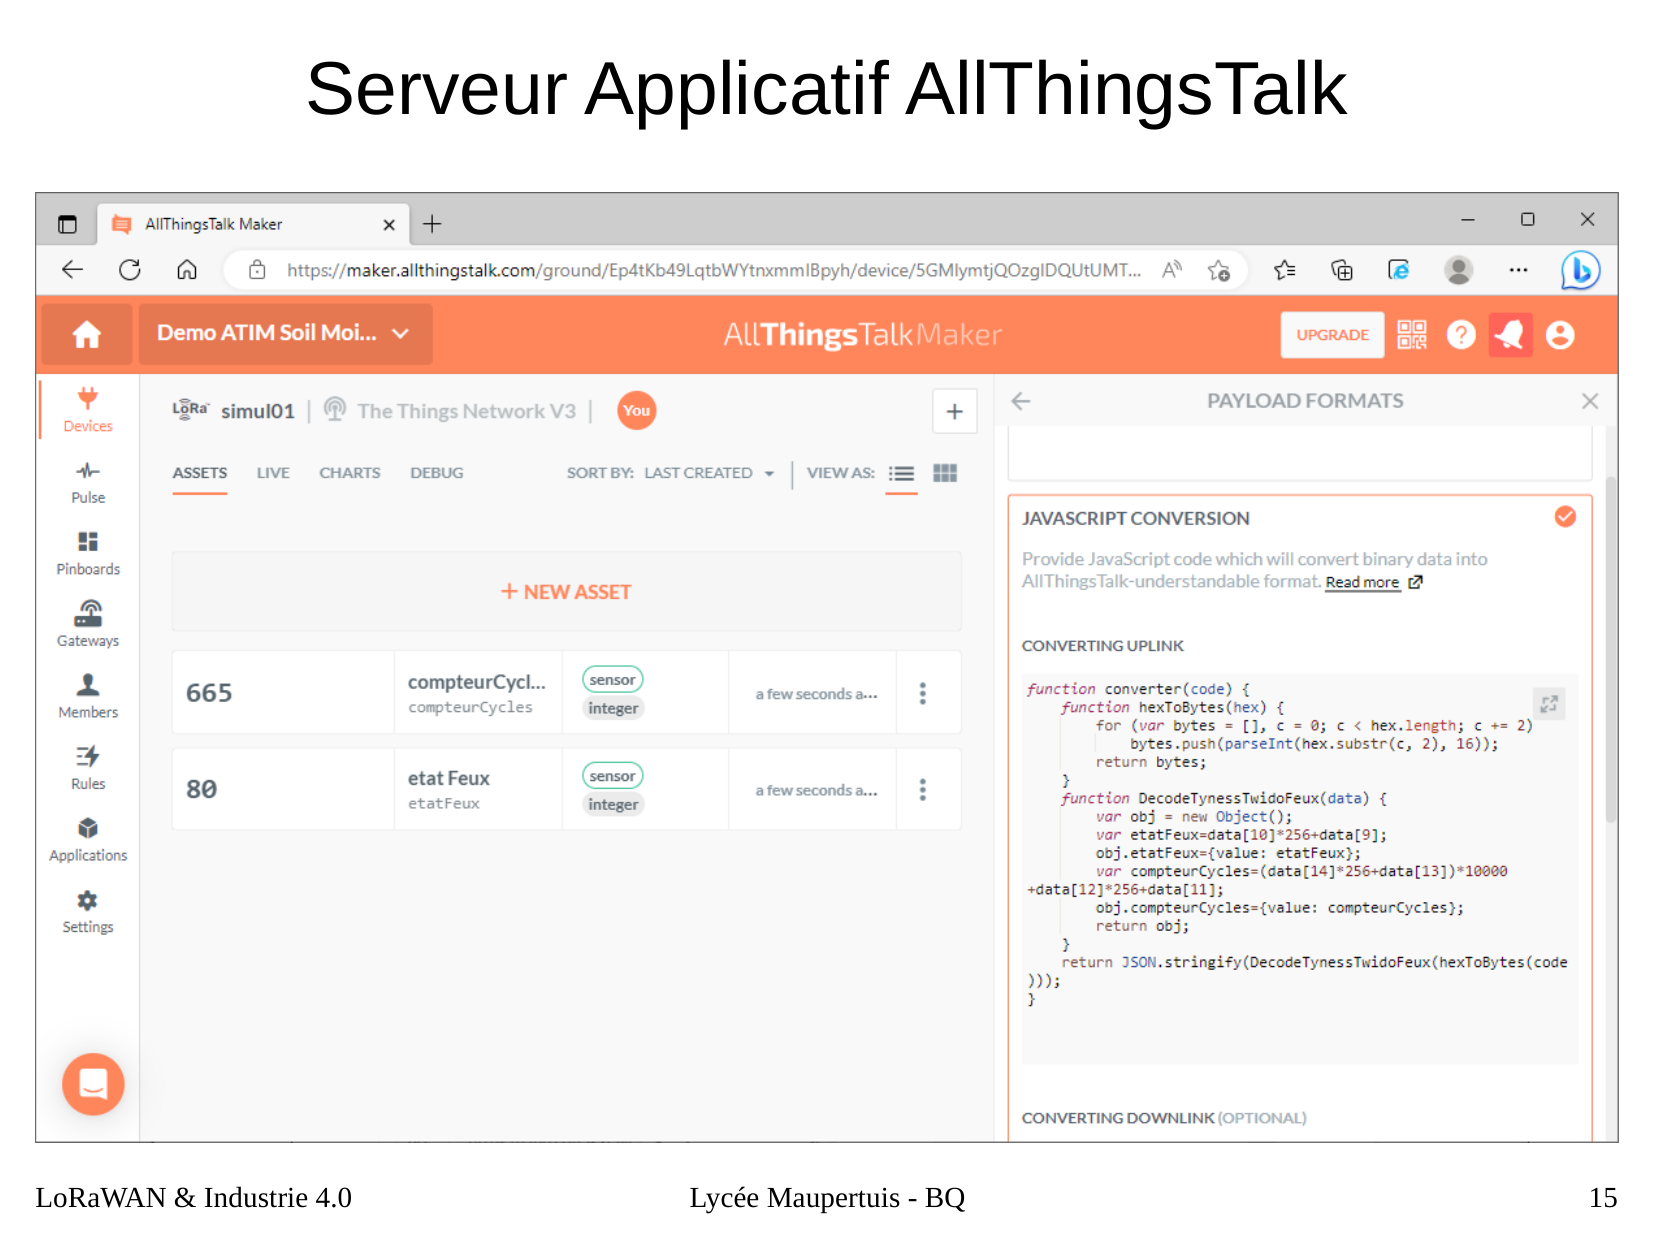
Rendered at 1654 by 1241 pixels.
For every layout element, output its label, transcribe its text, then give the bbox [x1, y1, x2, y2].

picture [35, 192, 1619, 1143]
title Serveur Applicatif AllThingsTalk [35, 35, 1619, 142]
